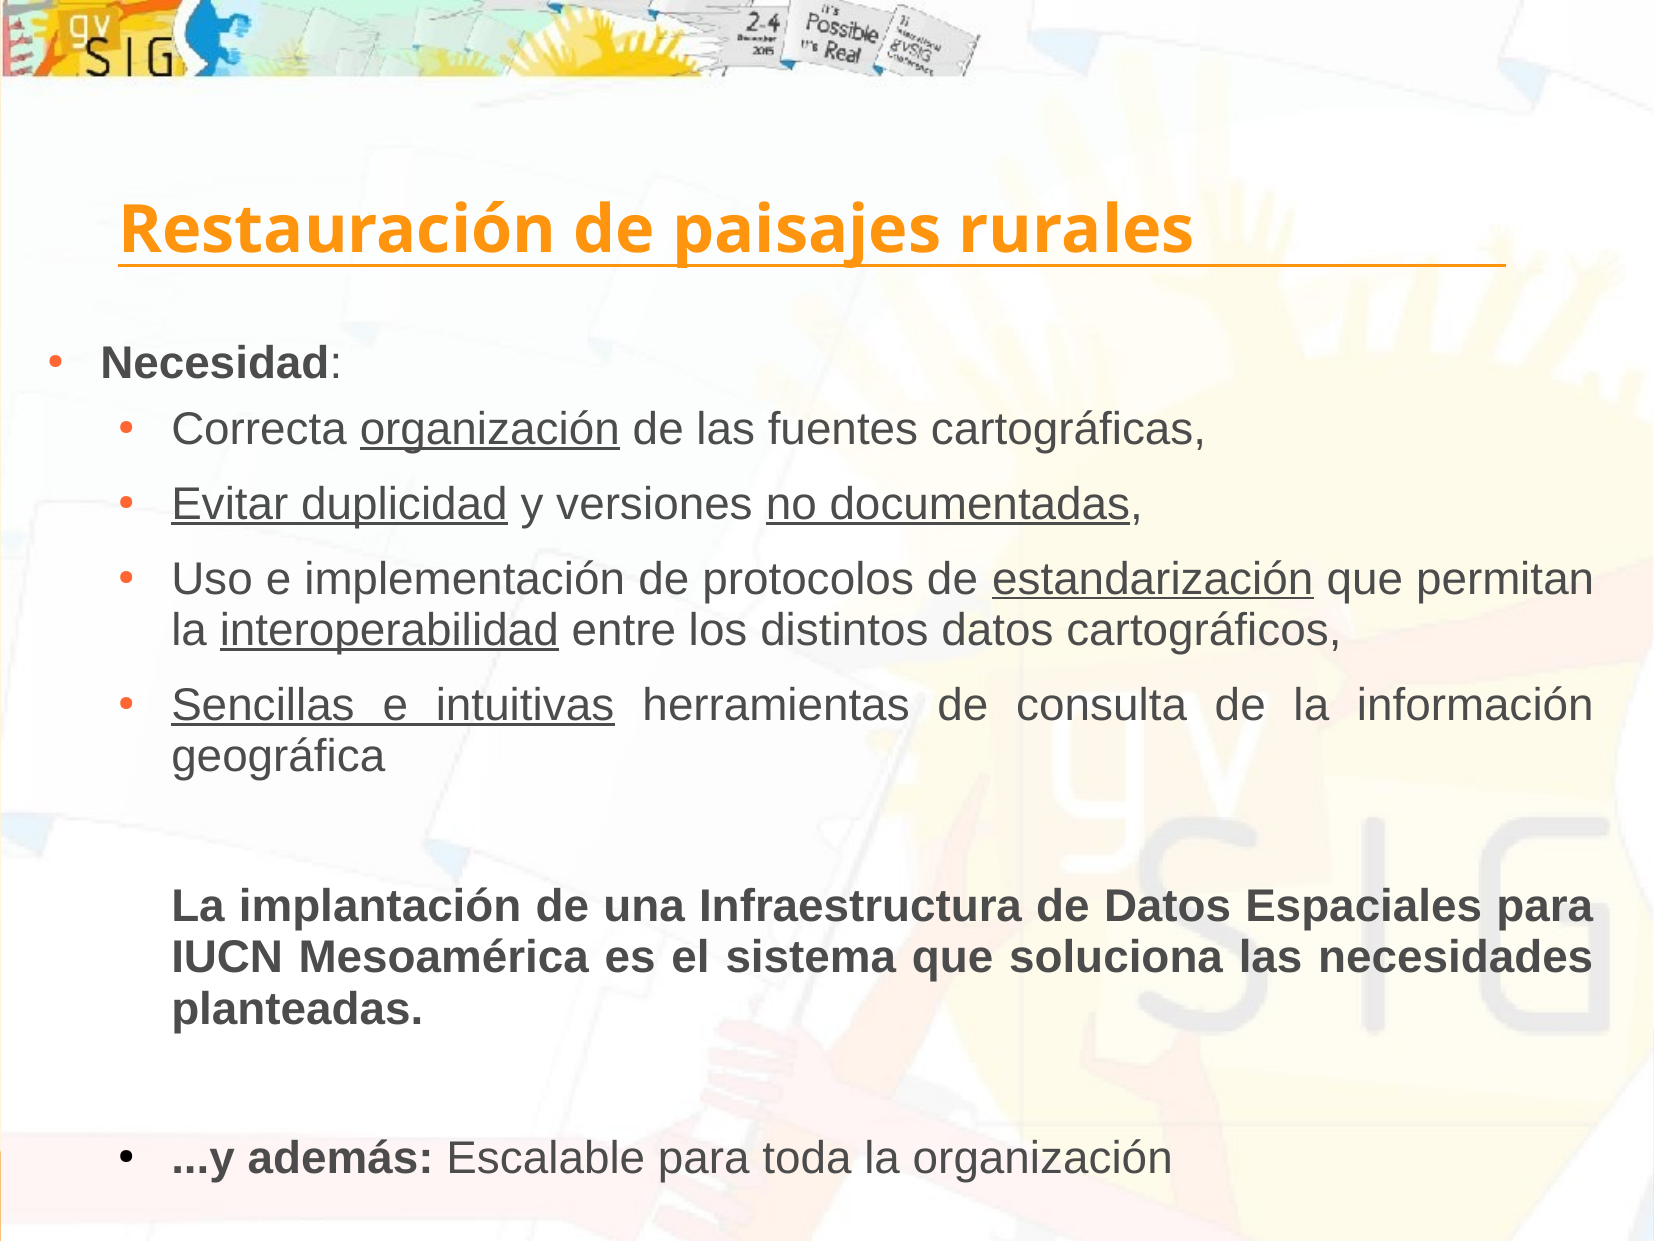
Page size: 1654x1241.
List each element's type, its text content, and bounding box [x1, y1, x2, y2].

picture [0, 0, 1654, 1241]
title Restauración de paisajes rurales [118, 177, 1607, 276]
list Necesidad: Correcta organización de las fuentes cartográficas, Evitar duplicidad y versiones no documentadas, Uso e implementación de protocolos de estandarización que permitan la interoperabilidad entre los distintos datos cartográficos, Sencillas e intuitivas herramientas de consulta de la información geográfica La implantación de una Infraestructura de Datos Espaciales para IUCN Mesoamérica es el sistema que soluciona las necesidades planteadas. ...y además: Escalable para toda la organización [29, 259, 1595, 1175]
